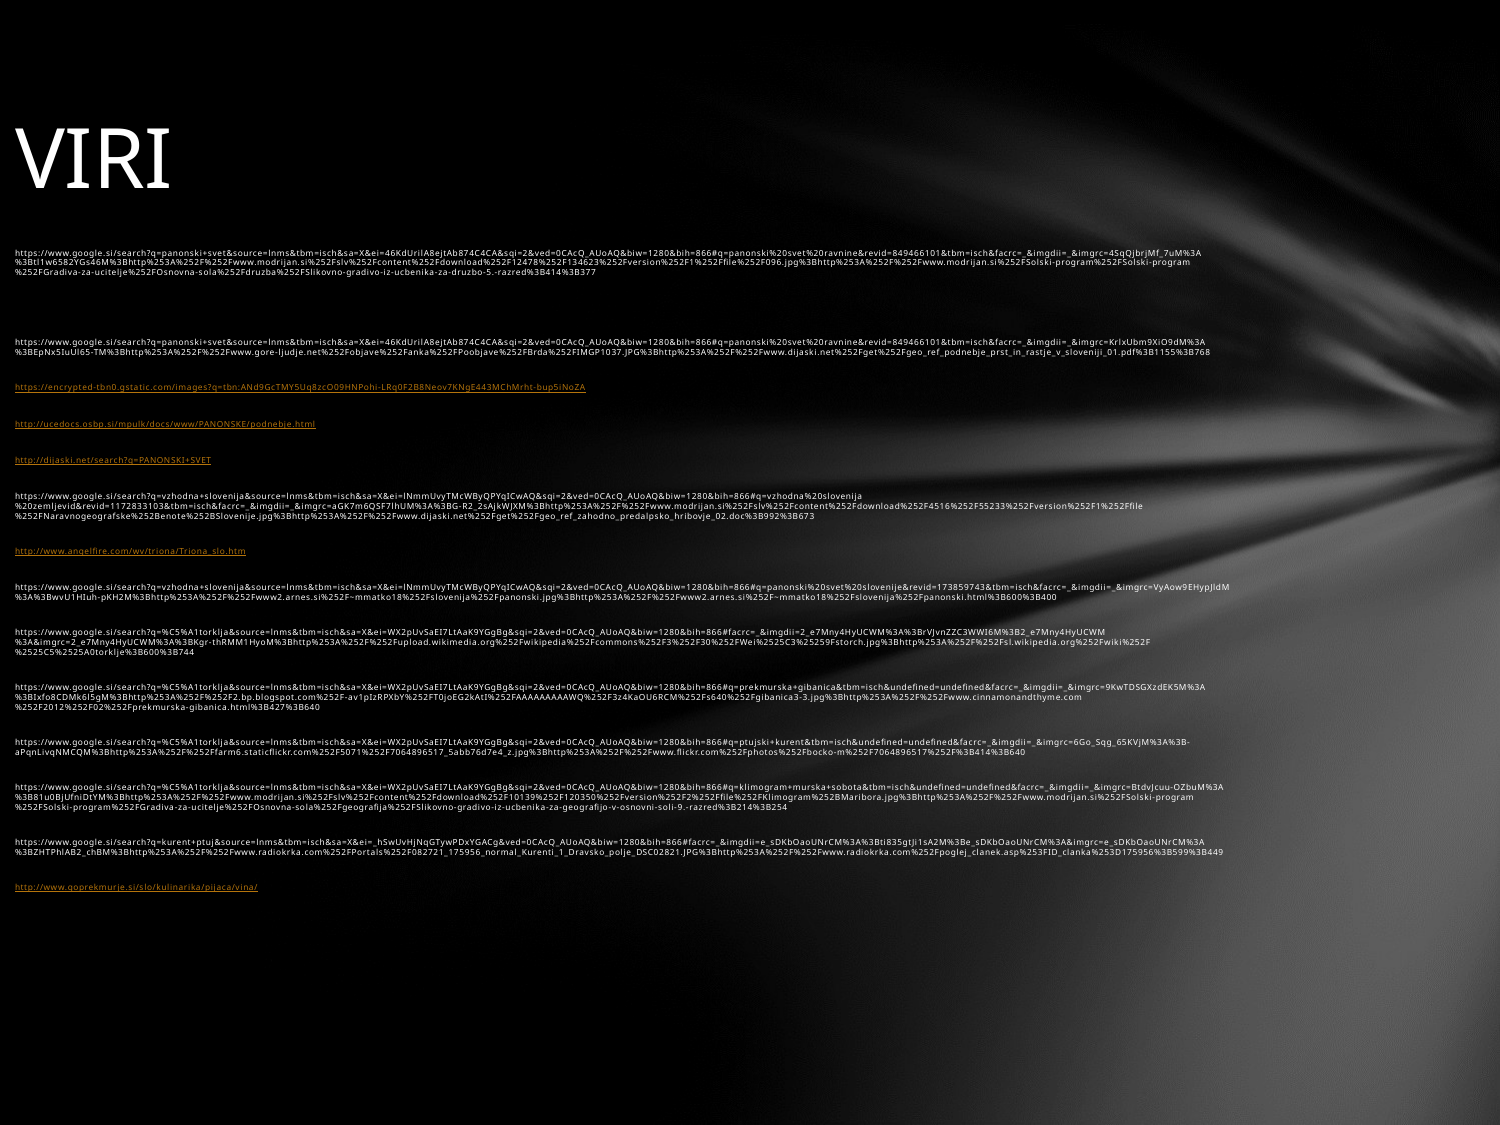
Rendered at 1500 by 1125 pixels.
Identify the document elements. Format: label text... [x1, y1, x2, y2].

title VIRI [0, 37, 1260, 213]
picture [0, 0, 1500, 1125]
list https://www.google.si/search?q=panonski+svet&source=lnms&tbm=isch&sa=X&ei=46KdUrilA8ejtAb874C4CA&sqi=2&ved=0CAcQ_AUoAQ&biw=1280&bih=866#q=panonski%20svet%20ravnine&revid=849466101&tbm=isch&facrc=_&imgdii=_&imgrc=4SqQjbrjMf_7uM%3A%3Btl1w6582YGs46M%3Bhttp%253A%252F%252Fwww.modrijan.si%252Fslv%252Fcontent%252Fdownload%252F12478%252F134623%252Fversion%252F1%252Ffile%252F096.jpg%3Bhttp%253A%252F%252Fwww.modrijan.si%252FSolski-program%252FSolski-program%252FGradiva-za-ucitelje%252FOsnovna-sola%252Fdruzba%252FSlikovno-gradivo-iz-ucbenika-za-druzbo-5.-razred%3B414%3B377 https://www.google.si/search?q=panonski+svet&source=lnms&tbm=isch&sa=X&ei=46KdUrilA8ejtAb874C4CA&sqi=2&ved=0CAcQ_AUoAQ&biw=1280&bih=866#q=panonski%20svet%20ravnine&revid=849466101&tbm=isch&facrc=_&imgdii=_&imgrc=KrlxUbm9XiO9dM%3A%3BEpNx5IuUl65-TM%3Bhttp%253A%252F%252Fwww.gore-ljudje.net%252Fobjave%252Fanka%252FPoobjave%252FBrda%252FIMGP1037.JPG%3Bhttp%253A%252F%252Fwww.dijaski.net%252Fget%252Fgeo_ref_podnebje_prst_in_rastje_v_sloveniji_01.pdf%3B1155%3B768 https://encrypted-tbn0.gstatic.com/images?q=tbn:ANd9GcTMY5Uq8zcO09HNPohi-LRq0F2B8Neov7KNgE443MChMrht-bup5iNoZA http://ucedocs.osbp.si/mpulk/docs/www/PANONSKE/podnebje.html http://dijaski.net/search?q=PANONSKI+SVET https://www.google.si/search?q=vzhodna+slovenija&source=lnms&tbm=isch&sa=X&ei=lNmmUvyTMcWByQPYqICwAQ&sqi=2&ved=0CAcQ_AUoAQ&biw=1280&bih=866#q=vzhodna%20slovenija%20zemljevid&revid=1172833103&tbm=isch&facrc=_&imgdii=_&imgrc=aGK7m6QSF7lhUM%3A%3BG-R2_2sAjkWJXM%3Bhttp%253A%252F%252Fwww.modrijan.si%252Fslv%252Fcontent%252Fdownload%252F4516%252F55233%252Fversion%252F1%252Ffile%252FNaravnogeografske%252Benote%252BSlovenije.jpg%3Bhttp%253A%252F%252Fwww.dijaski.net%252Fget%252Fgeo_ref_zahodno_predalpsko_hribovje_02.doc%3B992%3B673 http://www.angelfire.com/wv/triona/Triona_slo.htm https://www.google.si/search?q=vzhodna+slovenija&source=lnms&tbm=isch&sa=X&ei=lNmmUvyTMcWByQPYqICwAQ&sqi=2&ved=0CAcQ_AUoAQ&biw=1280&bih=866#q=panonski%20svet%20slovenije&revid=173859743&tbm=isch&facrc=_&imgdii=_&imgrc=VyAow9EHypJldM%3A%3BwvU1HIuh-pKH2M%3Bhttp%253A%252F%252Fwww2.arnes.si%252F~mmatko18%252Fslovenija%252Fpanonski.jpg%3Bhttp%253A%252F%252Fwww2.arnes.si%252F~mmatko18%252Fslovenija%252Fpanonski.html%3B600%3B400 https://www.google.si/search?q=%C5%A1torklja&source=lnms&tbm=isch&sa=X&ei=WX2pUvSaEI7LtAaK9YGgBg&sqi=2&ved=0CAcQ_AUoAQ&biw=1280&bih=866#facrc=_&imgdii=2_e7Mny4HyUCWM%3A%3BrVJvnZZC3WWI6M%3B2_e7Mny4HyUCWM%3A&imgrc=2_e7Mny4HyUCWM%3A%3BKgr-thRMM1HyoM%3Bhttp%253A%252F%252Fupload.wikimedia.org%252Fwikipedia%252Fcommons%252F3%252F30%252FWei%2525C3%25259Fstorch.jpg%3Bhttp%253A%252F%252Fsl.wikipedia.org%252Fwiki%252F%2525C5%2525A0torklje%3B600%3B744 https://www.google.si/search?q=%C5%A1torklja&source=lnms&tbm=isch&sa=X&ei=WX2pUvSaEI7LtAaK9YGgBg&sqi=2&ved=0CAcQ_AUoAQ&biw=1280&bih=866#q=prekmurska+gibanica&tbm=isch&undefined=undefined&facrc=_&imgdii=_&imgrc=9KwTDSGXzdEK5M%3A%3BIxfo8CDMk6l5gM%3Bhttp%253A%252F%252F2.bp.blogspot.com%252F-av1pIzRPXbY%252FT0joEG2kAtI%252FAAAAAAAAAWQ%252F3z4KaOU6RCM%252Fs640%252Fgibanica3-3.jpg%3Bhttp%253A%252F%252Fwww.cinnamonandthyme.com%252F2012%252F02%252Fprekmurska-gibanica.html%3B427%3B640 https://www.google.si/search?q=%C5%A1torklja&source=lnms&tbm=isch&sa=X&ei=WX2pUvSaEI7LtAaK9YGgBg&sqi=2&ved=0CAcQ_AUoAQ&biw=1280&bih=866#q=ptujski+kurent&tbm=isch&undefined=undefined&facrc=_&imgdii=_&imgrc=6Go_Sqg_65KVjM%3A%3B-aPqnLivqNMCQM%3Bhttp%253A%252F%252Ffarm6.staticflickr.com%252F5071%252F7064896517_5abb76d7e4_z.jpg%3Bhttp%253A%252F%252Fwww.flickr.com%252Fphotos%252Fbocko-m%252F7064896517%252F%3B414%3B640 https://www.google.si/search?q=%C5%A1torklja&source=lnms&tbm=isch&sa=X&ei=WX2pUvSaEI7LtAaK9YGgBg&sqi=2&ved=0CAcQ_AUoAQ&biw=1280&bih=866#q=klimogram+murska+sobota&tbm=isch&undefined=undefined&facrc=_&imgdii=_&imgrc=BtdvJcuu-OZbuM%3A%3B81u0BjUfniDtYM%3Bhttp%253A%252F%252Fwww.modrijan.si%252Fslv%252Fcontent%252Fdownload%252F10139%252F120350%252Fversion%252F2%252Ffile%252FKlimogram%252BMaribora.jpg%3Bhttp%253A%252F%252Fwww.modrijan.si%252FSolski-program%252FSolski-program%252FGradiva-za-ucitelje%252FOsnovna-sola%252Fgeografija%252FSlikovno-gradivo-iz-ucbenika-za-geografijo-v-osnovni-soli-9.-razred%3B214%3B254 https://www.google.si/search?q=kurent+ptuj&source=lnms&tbm=isch&sa=X&ei=_hSwUvHjNqGTywPDxYGACg&ved=0CAcQ_AUoAQ&biw=1280&bih=866#facrc=_&imgdii=e_sDKbOaoUNrCM%3A%3Bti835gtJi1sA2M%3Be_sDKbOaoUNrCM%3A&imgrc=e_sDKbOaoUNrCM%3A%3BZHTPhlAB2_chBM%3Bhttp%253A%252F%252Fwww.radiokrka.com%252FPortals%252F082721_175956_normal_Kurenti_1_Dravsko_polje_DSC02821.JPG%3Bhttp%253A%252F%252Fwww.radiokrka.com%252Fpoglej_clanek.asp%253FID_clanka%253D175956%3B599%3B449 http://www.goprekmurje.si/slo/kulinarika/pijaca/vina/ [0, 240, 1260, 1015]
